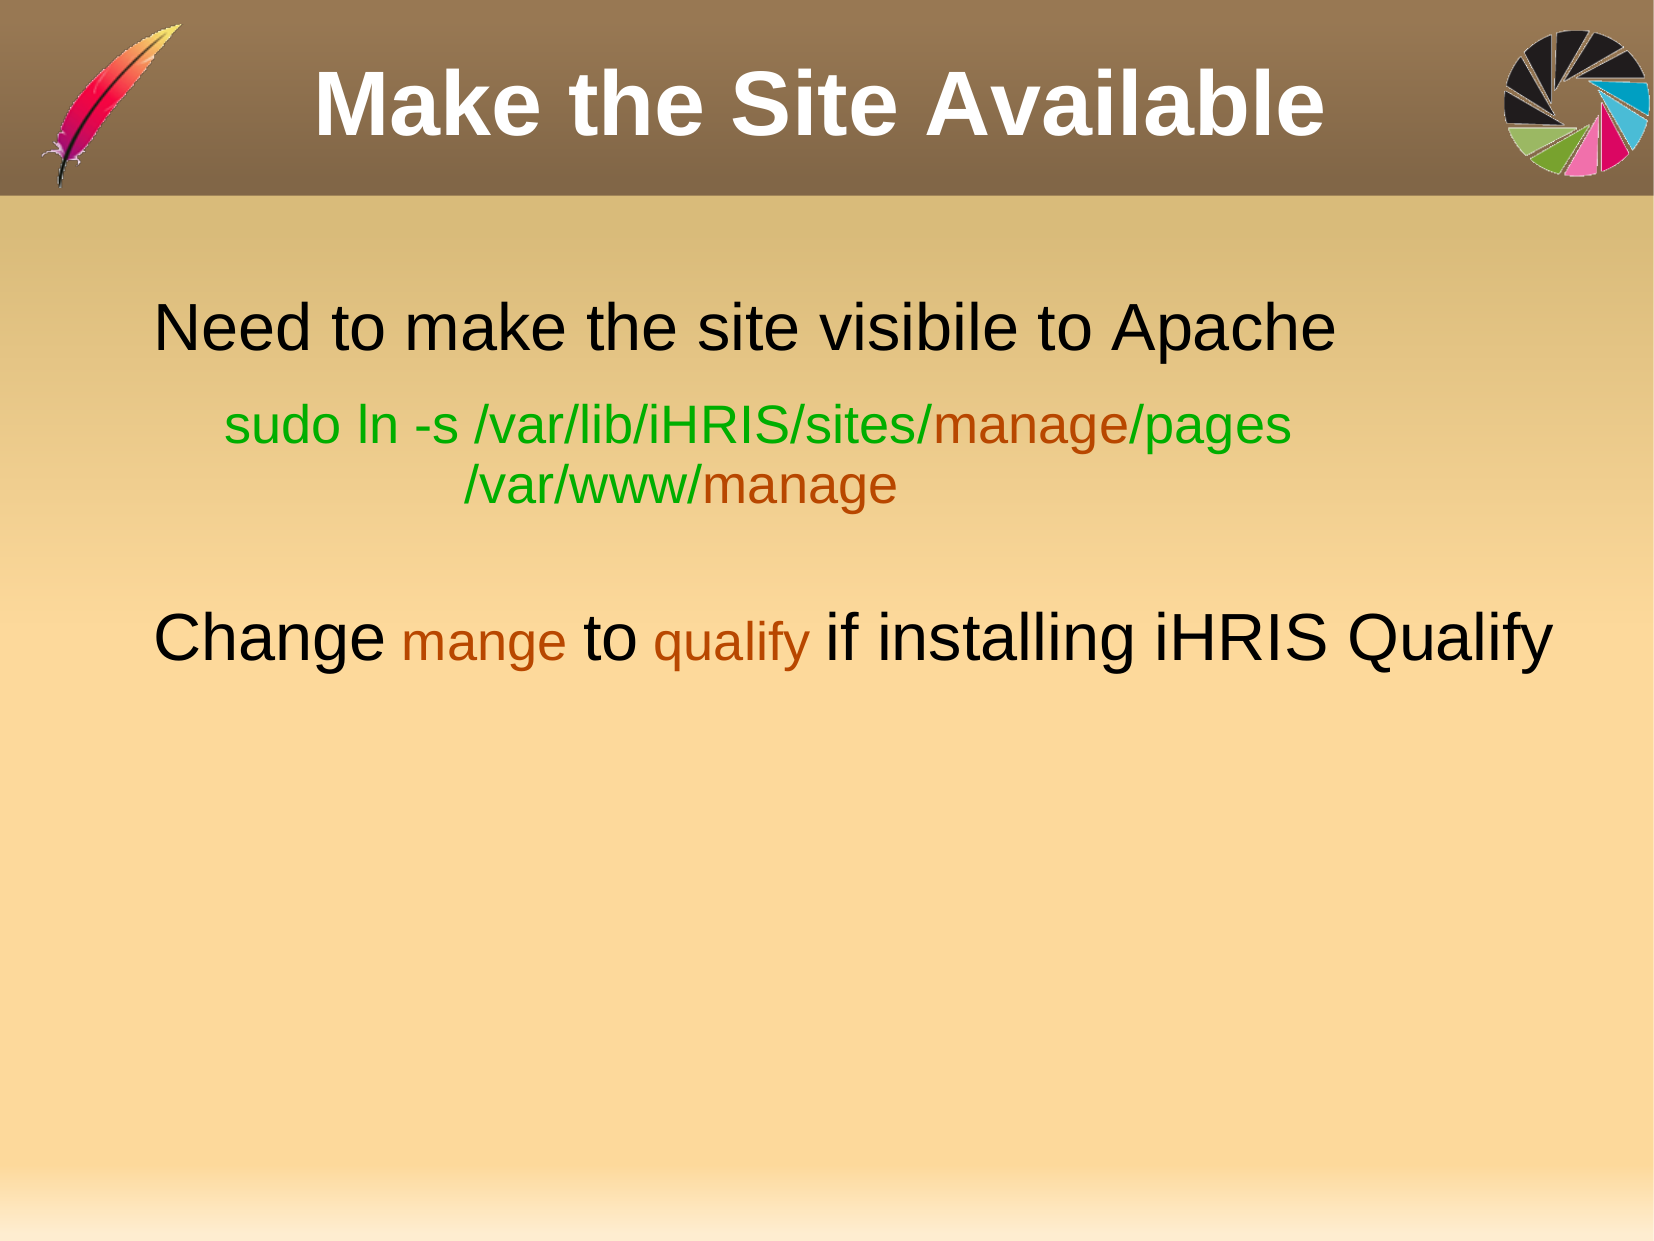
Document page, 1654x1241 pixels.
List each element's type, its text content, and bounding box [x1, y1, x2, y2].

list Need to make the site visibile to Apache sudo ln -s /var/lib/iHRIS/sites/manage/pages /var/www/manage Change mange to qualify if installing iHRIS Qualify [82, 290, 1571, 1094]
picture [0, 0, 1654, 1241]
title Make the Site Available [76, 7, 1565, 200]
